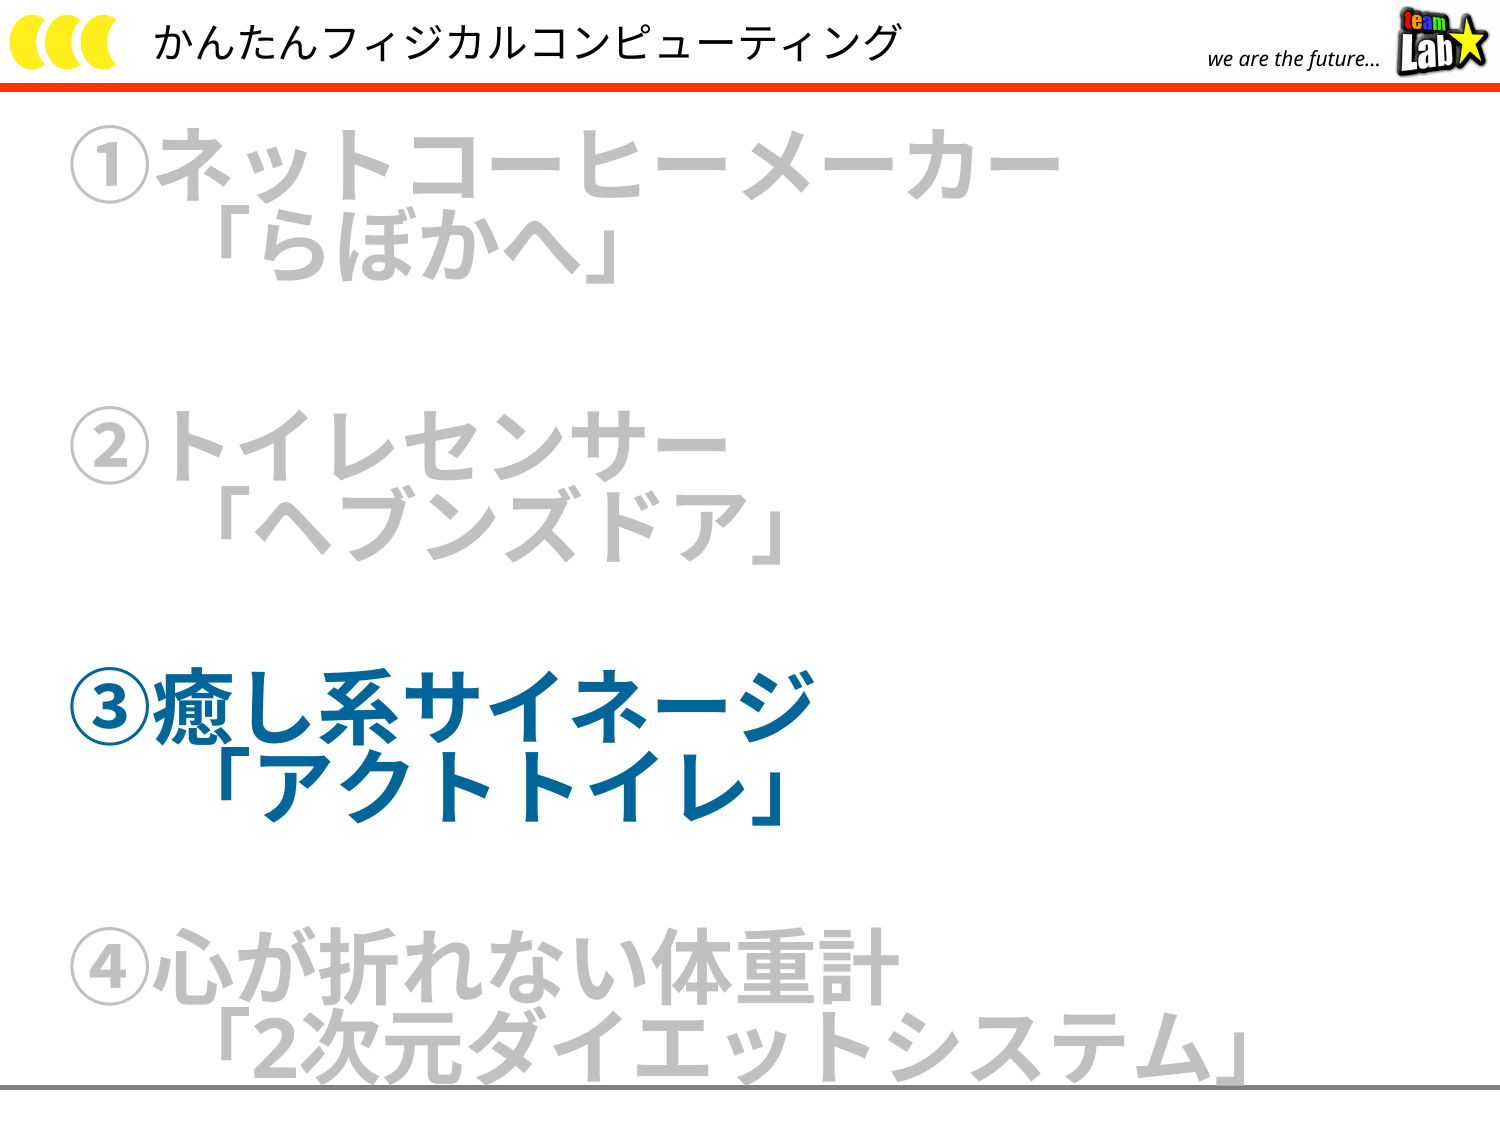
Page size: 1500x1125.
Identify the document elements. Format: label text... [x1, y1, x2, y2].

list ①ネットコーヒーメーカー 「らぼかへ」 ②トイレセンサー 「ヘブンズドア」 ③癒し系サイネージ 「アクトトイレ」 ④心が折れない体重計 「2次元ダイエットシステム」 [53, 125, 1441, 1083]
title かんたんフィジカルコンピューティング [137, 9, 925, 75]
picture [1386, 0, 1499, 83]
